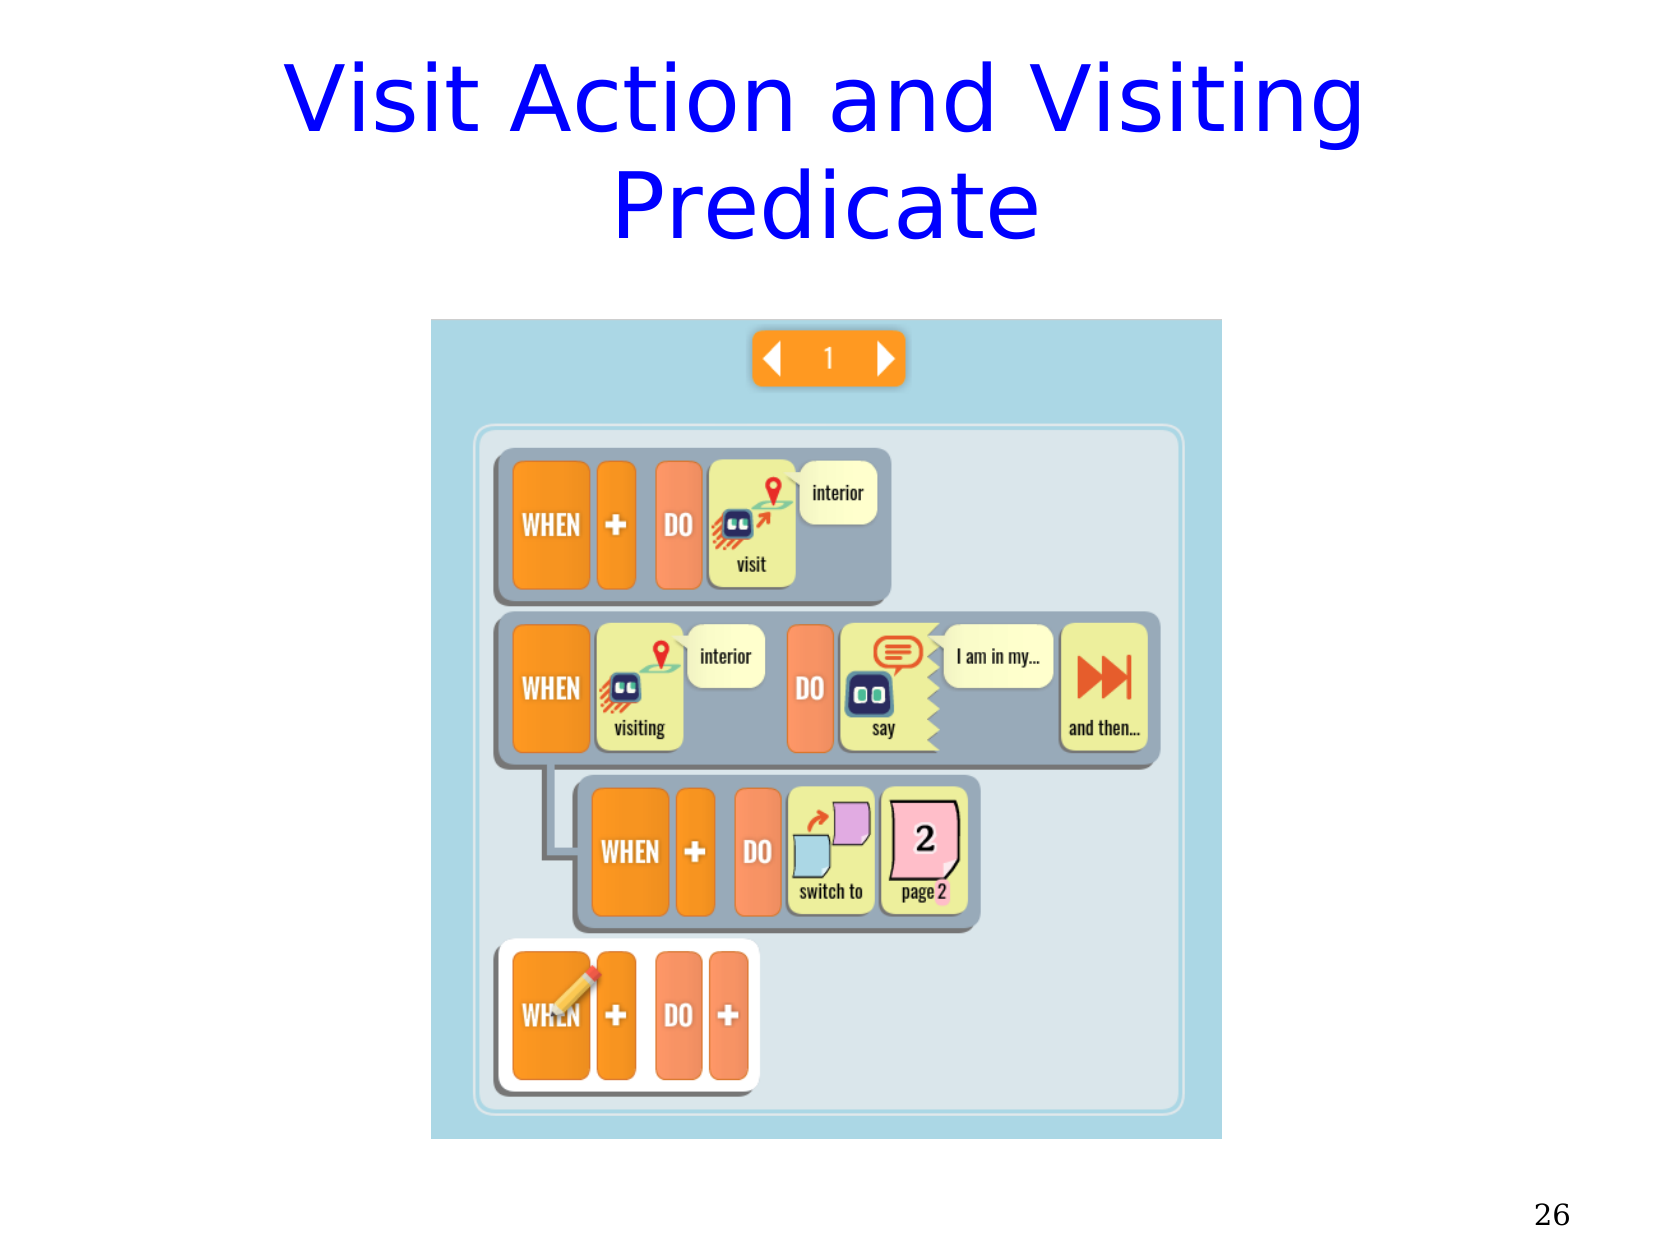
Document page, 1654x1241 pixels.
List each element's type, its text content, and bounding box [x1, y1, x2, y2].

title Visit Action and Visiting Predicate [82, 45, 1571, 261]
picture [431, 319, 1222, 1139]
